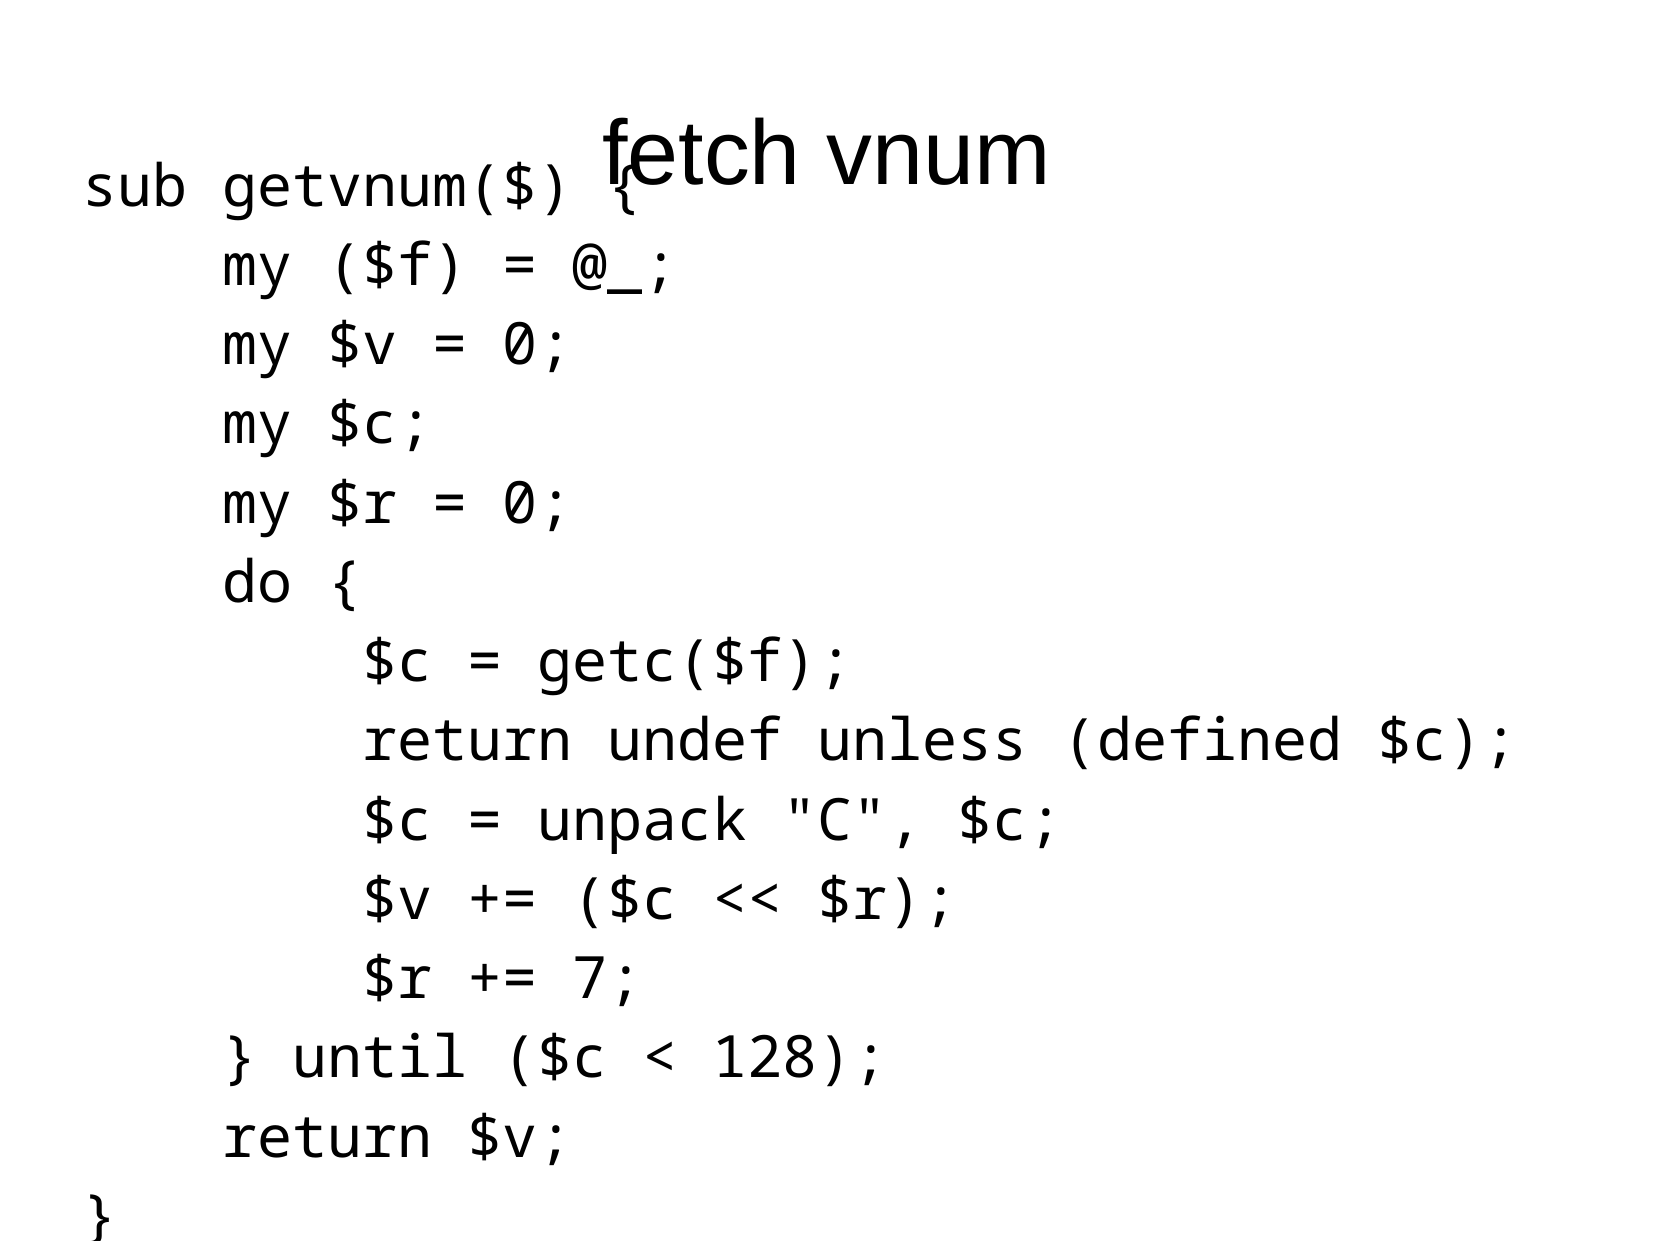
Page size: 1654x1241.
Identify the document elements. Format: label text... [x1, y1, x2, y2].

subtitle sub getvnum($) { my ($f) = @_; my $v = 0; my $c; my $r = 0; do { $c = getc($f); return undef unless (defined $c); $c = unpack "C", $c; $v += ($c << $r); $r += 7; } until ($c < 128); return $v; } [82, 250, 1571, 1147]
title fetch vnum [82, 56, 1571, 250]
